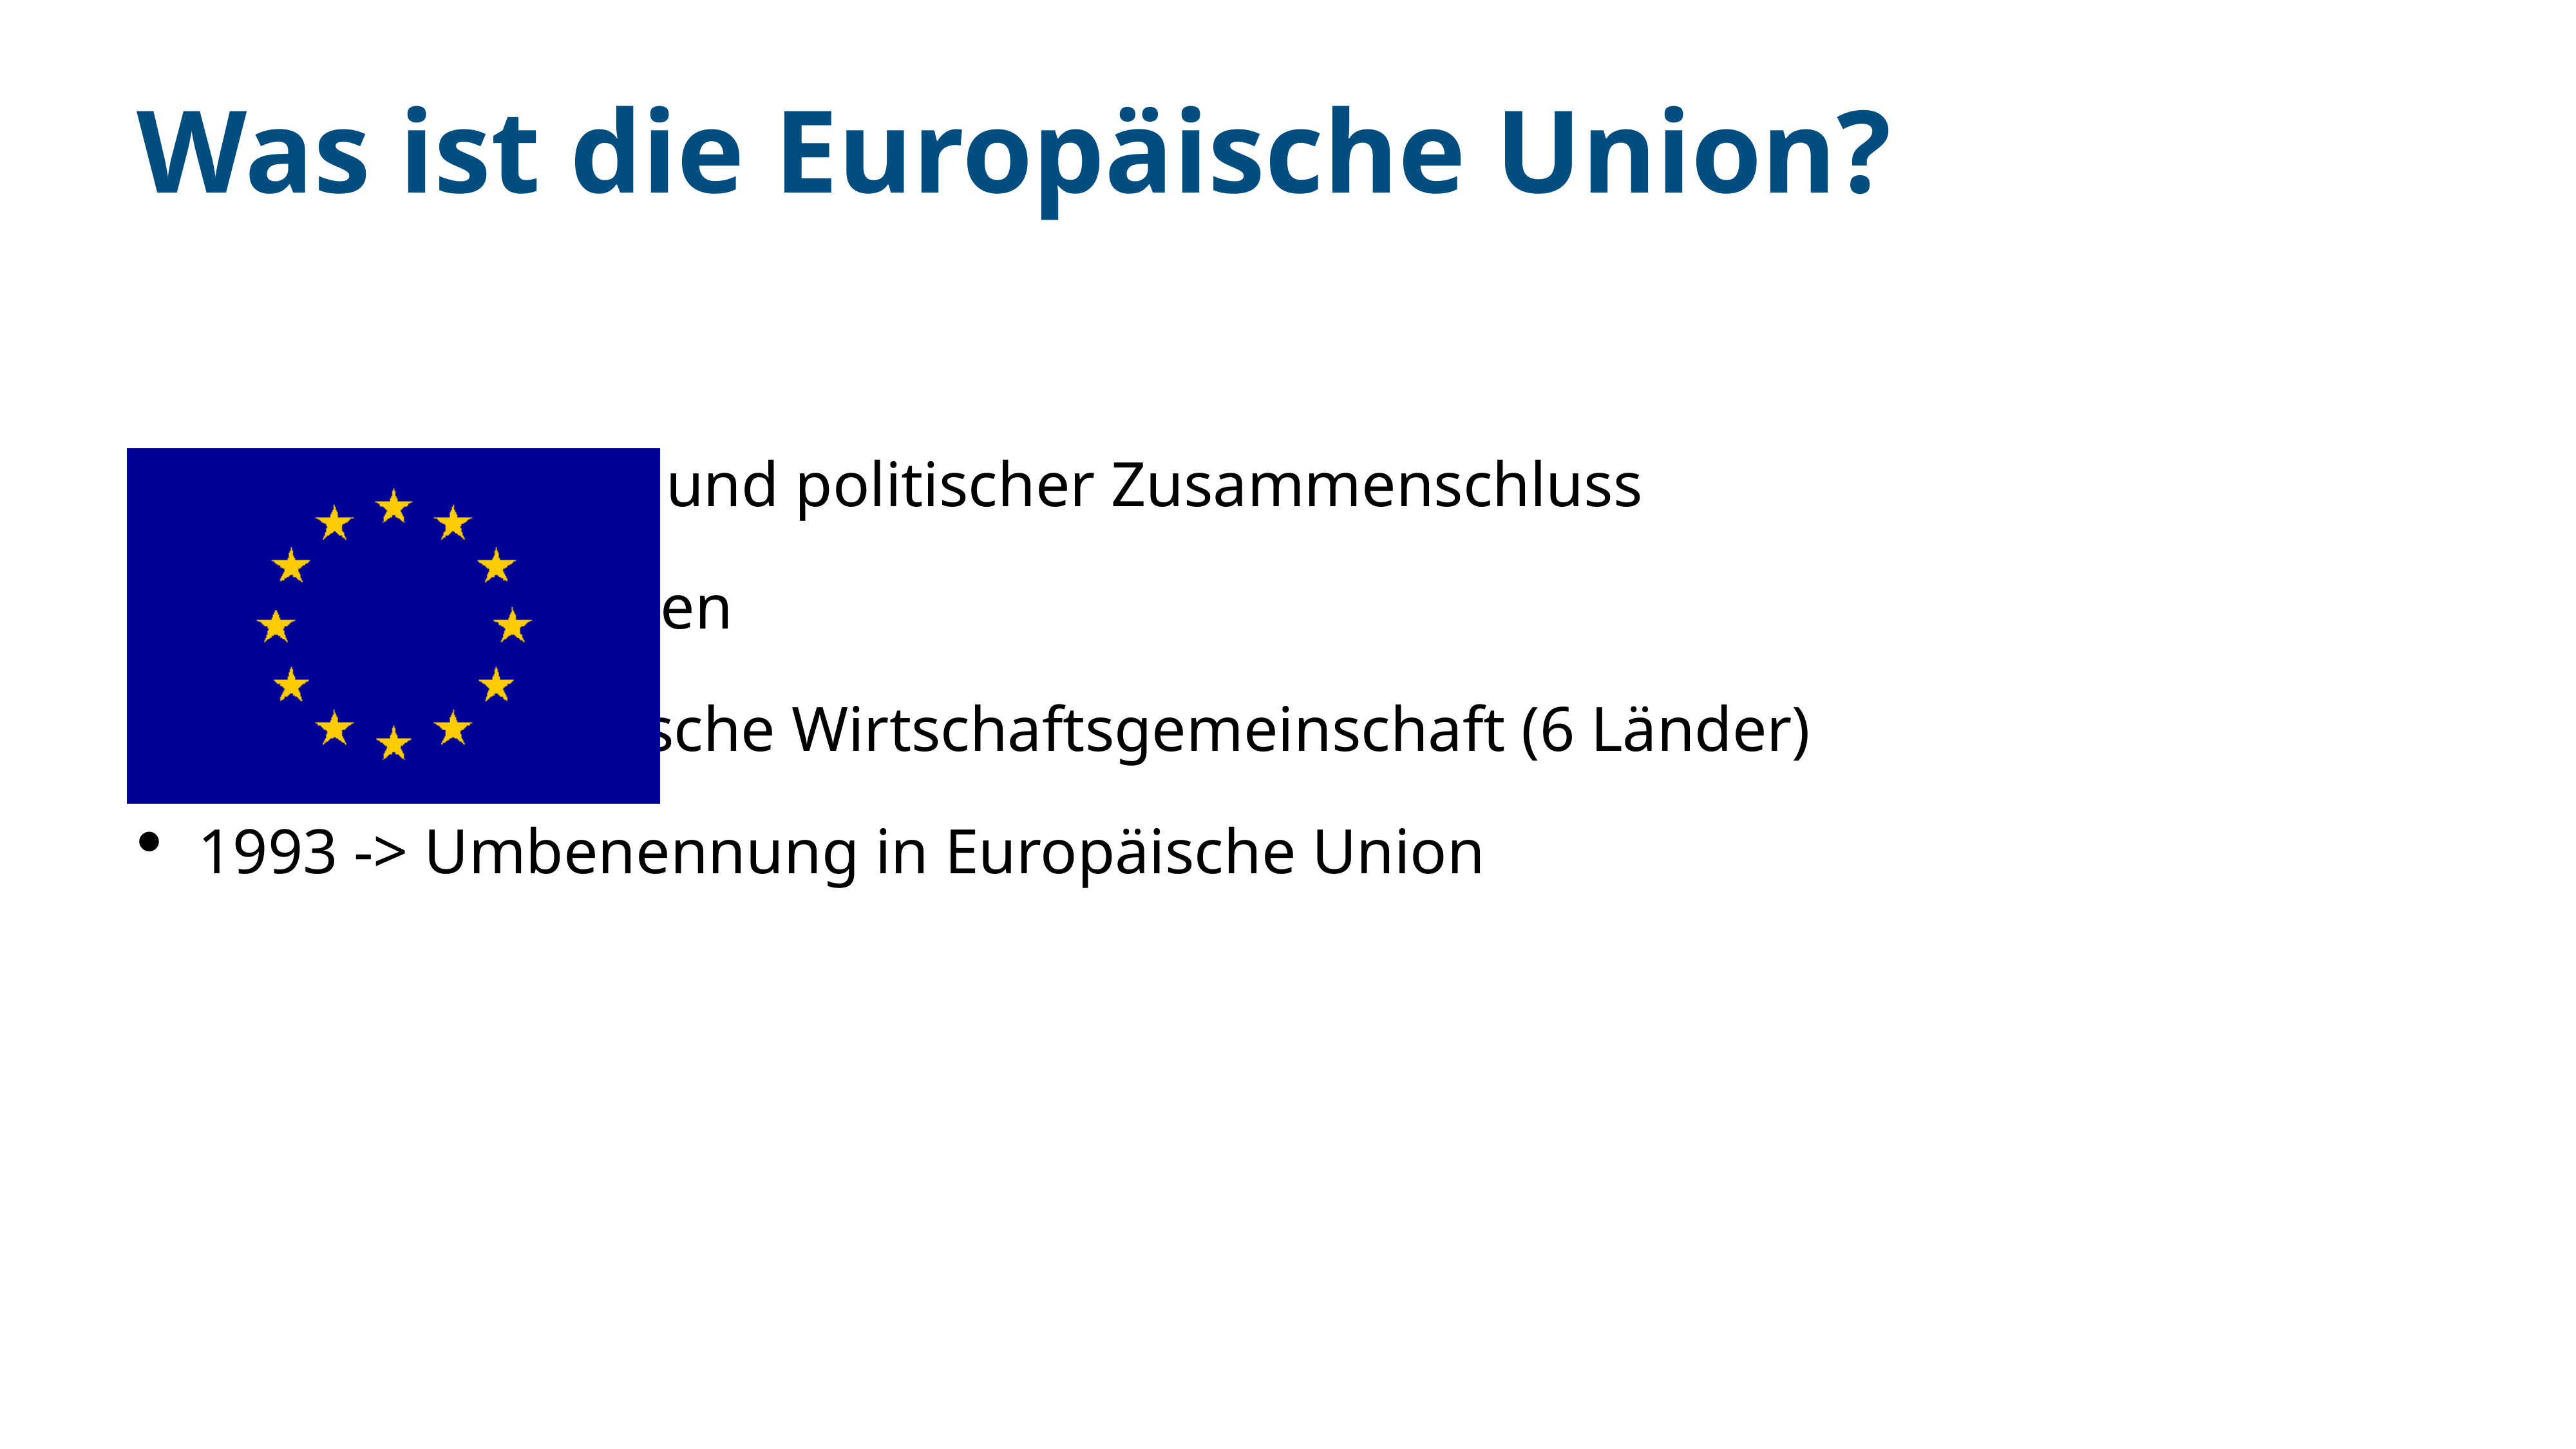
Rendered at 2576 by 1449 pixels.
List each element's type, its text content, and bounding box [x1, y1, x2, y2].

list Wirtschaftlicher und politischer Zusammenschluss 27 Mitgliedstaaten 1958 -> Europäische Wirtschaftsgemeinschaft (6 Länder) 1993 -> Umbenennung in Europäische Union [127, 448, 2449, 1321]
picture [127, 448, 660, 804]
title Was ist die Europäische Union? [127, 100, 2449, 252]
